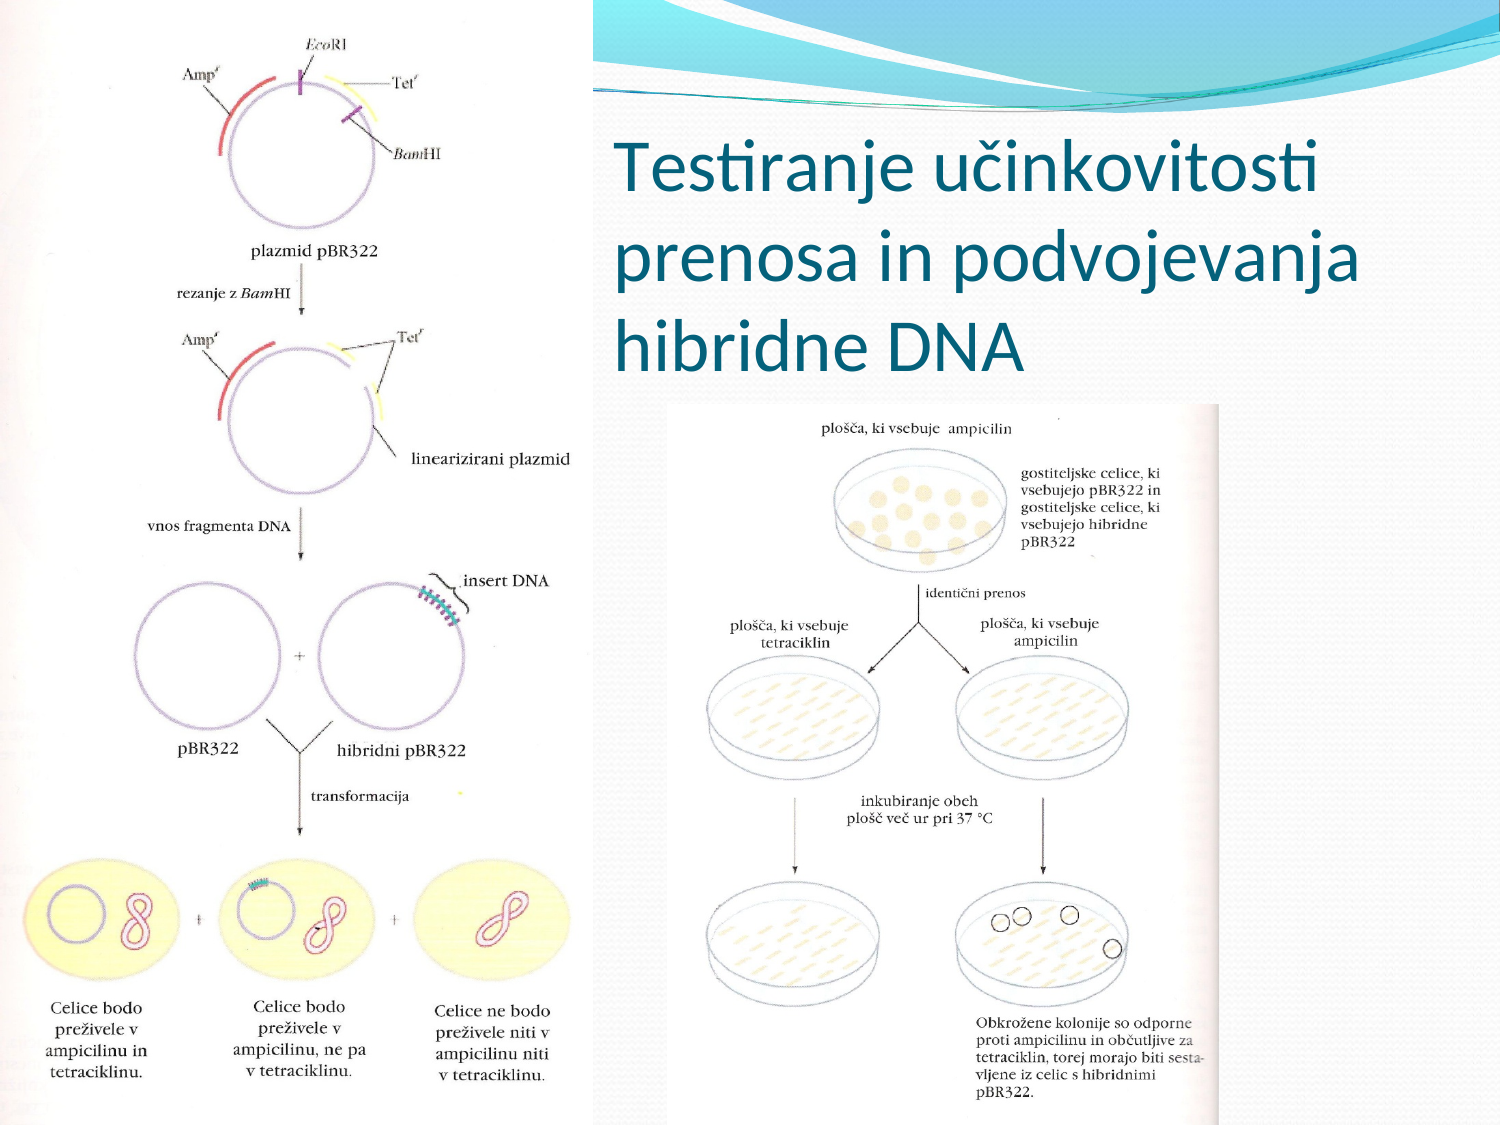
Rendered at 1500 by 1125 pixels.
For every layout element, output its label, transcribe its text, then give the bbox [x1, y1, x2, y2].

picture [0, 0, 1500, 1125]
text_box [667, 404, 1220, 1125]
title Testiranje učinkovitosti prenosa in podvojevanja hibridne DNA [614, 109, 1500, 387]
